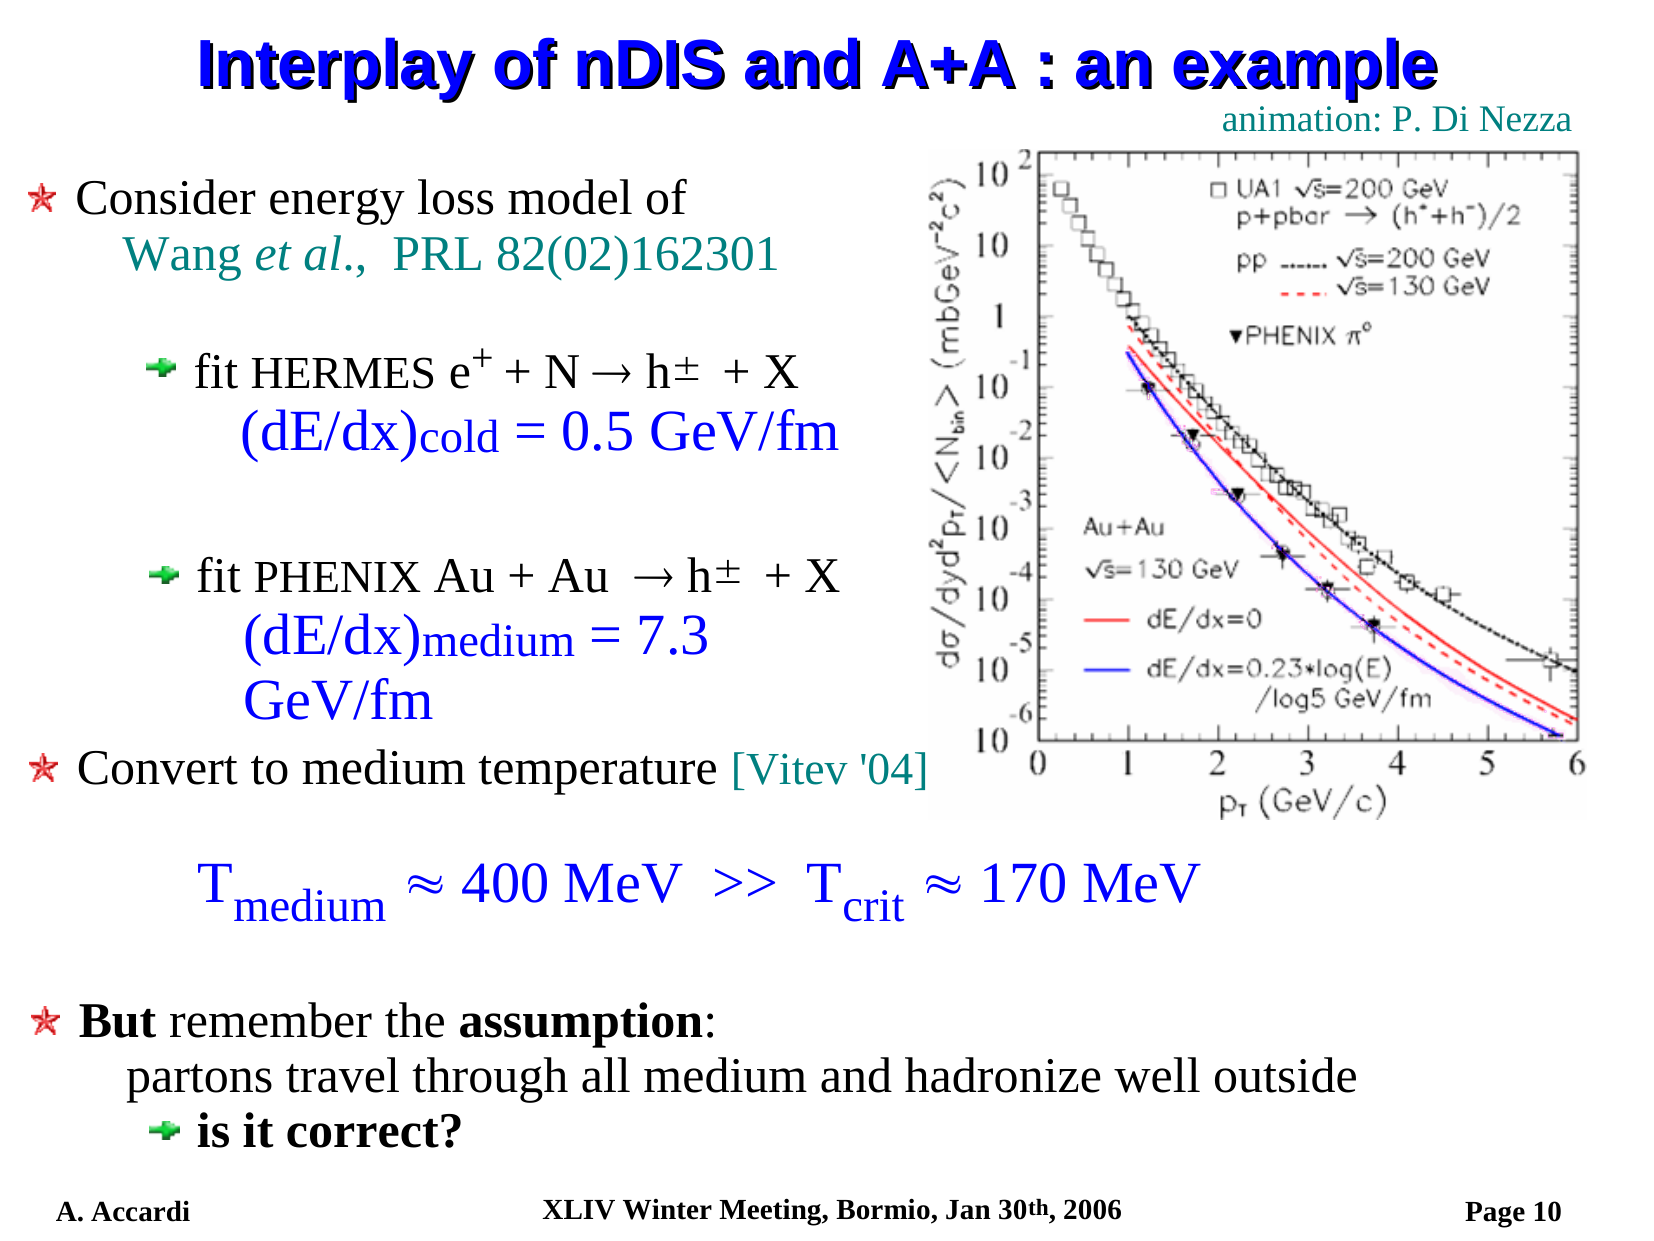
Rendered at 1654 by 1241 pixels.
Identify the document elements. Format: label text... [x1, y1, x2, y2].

picture [928, 149, 1587, 739]
text_box fit PHENIX Au + Au  h + X (dE/dx)medium = 7.3 GeV/fm [30, 547, 863, 692]
text_box XLIV Winter Meeting, Bormio, Jan 30th, 2006 [542, 1193, 1123, 1233]
text_box animation: P. Di Nezza [1078, 109, 1573, 144]
text_box Page <number> [1465, 1195, 1654, 1234]
text_box Consider energy loss model of Wang et al., PRL 82(02)162301 fit HERMES e+ + N  h + X (dE/dx)cold = 0.5 GeV/fm [28, 170, 918, 516]
text_box Convert to medium temperature [Vitev '04] Tmedium  400 MeV >> Tcrit  170 MeV [29, 739, 1654, 953]
text_box But remember the assumption: partons travel through all medium and hadronize well outside is it correct? [31, 992, 1613, 1184]
text_box A. Accardi [37, 1187, 209, 1241]
text_box Interplay of nDIS and A+A : an example [29, 23, 1625, 109]
